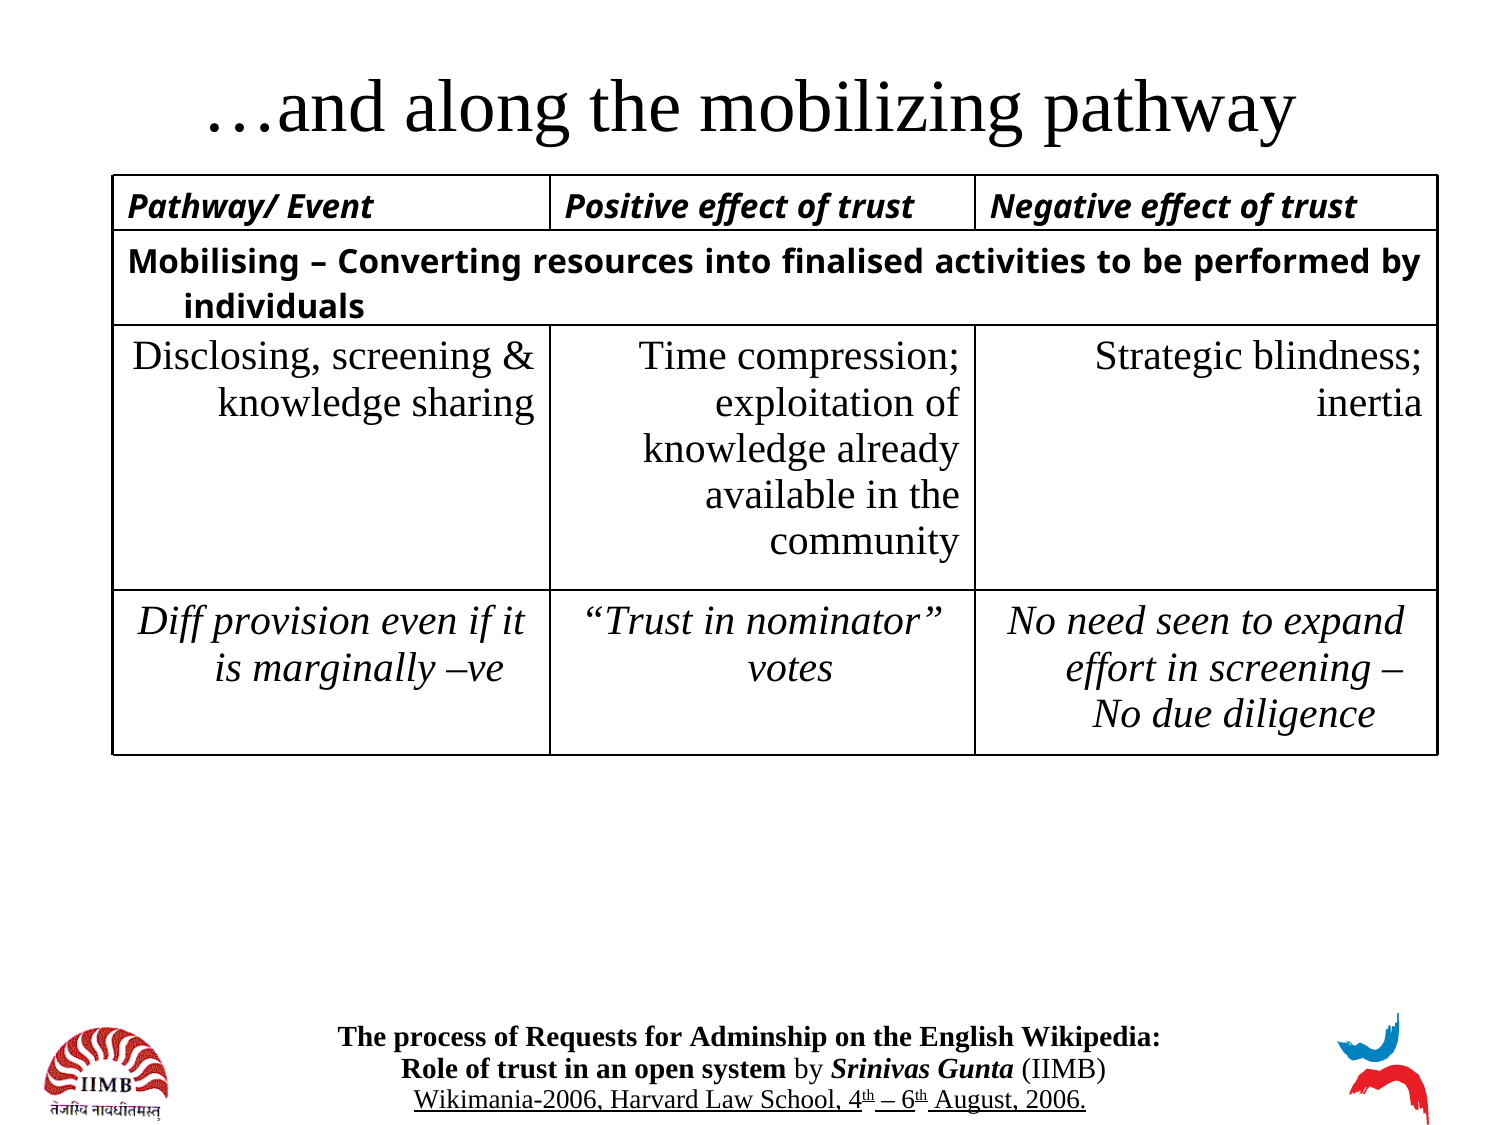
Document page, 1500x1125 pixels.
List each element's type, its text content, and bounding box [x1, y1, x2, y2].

text_box Disclosing, screening & knowledge sharing [114, 326, 549, 589]
text_box No need seen to expand effort in screening – No due diligence [976, 591, 1436, 754]
text_box Mobilising – Converting resources into finalised activities to be performed by individuals [114, 231, 1436, 324]
text_box Negative effect of trust [976, 176, 1436, 229]
text_box Strategic blindness; inertia [976, 326, 1436, 589]
picture [1337, 1012, 1431, 1125]
text_box Diff provision even if it is marginally –ve [114, 591, 549, 754]
title …and along the mobilizing pathway [112, 37, 1388, 174]
text_box Time compression; exploitation of knowledge already available in the community [551, 326, 974, 589]
text_box Pathway/ Event [114, 176, 549, 229]
text_box Positive effect of trust [551, 176, 974, 229]
text_box “Trust in nominator” votes [551, 591, 974, 754]
